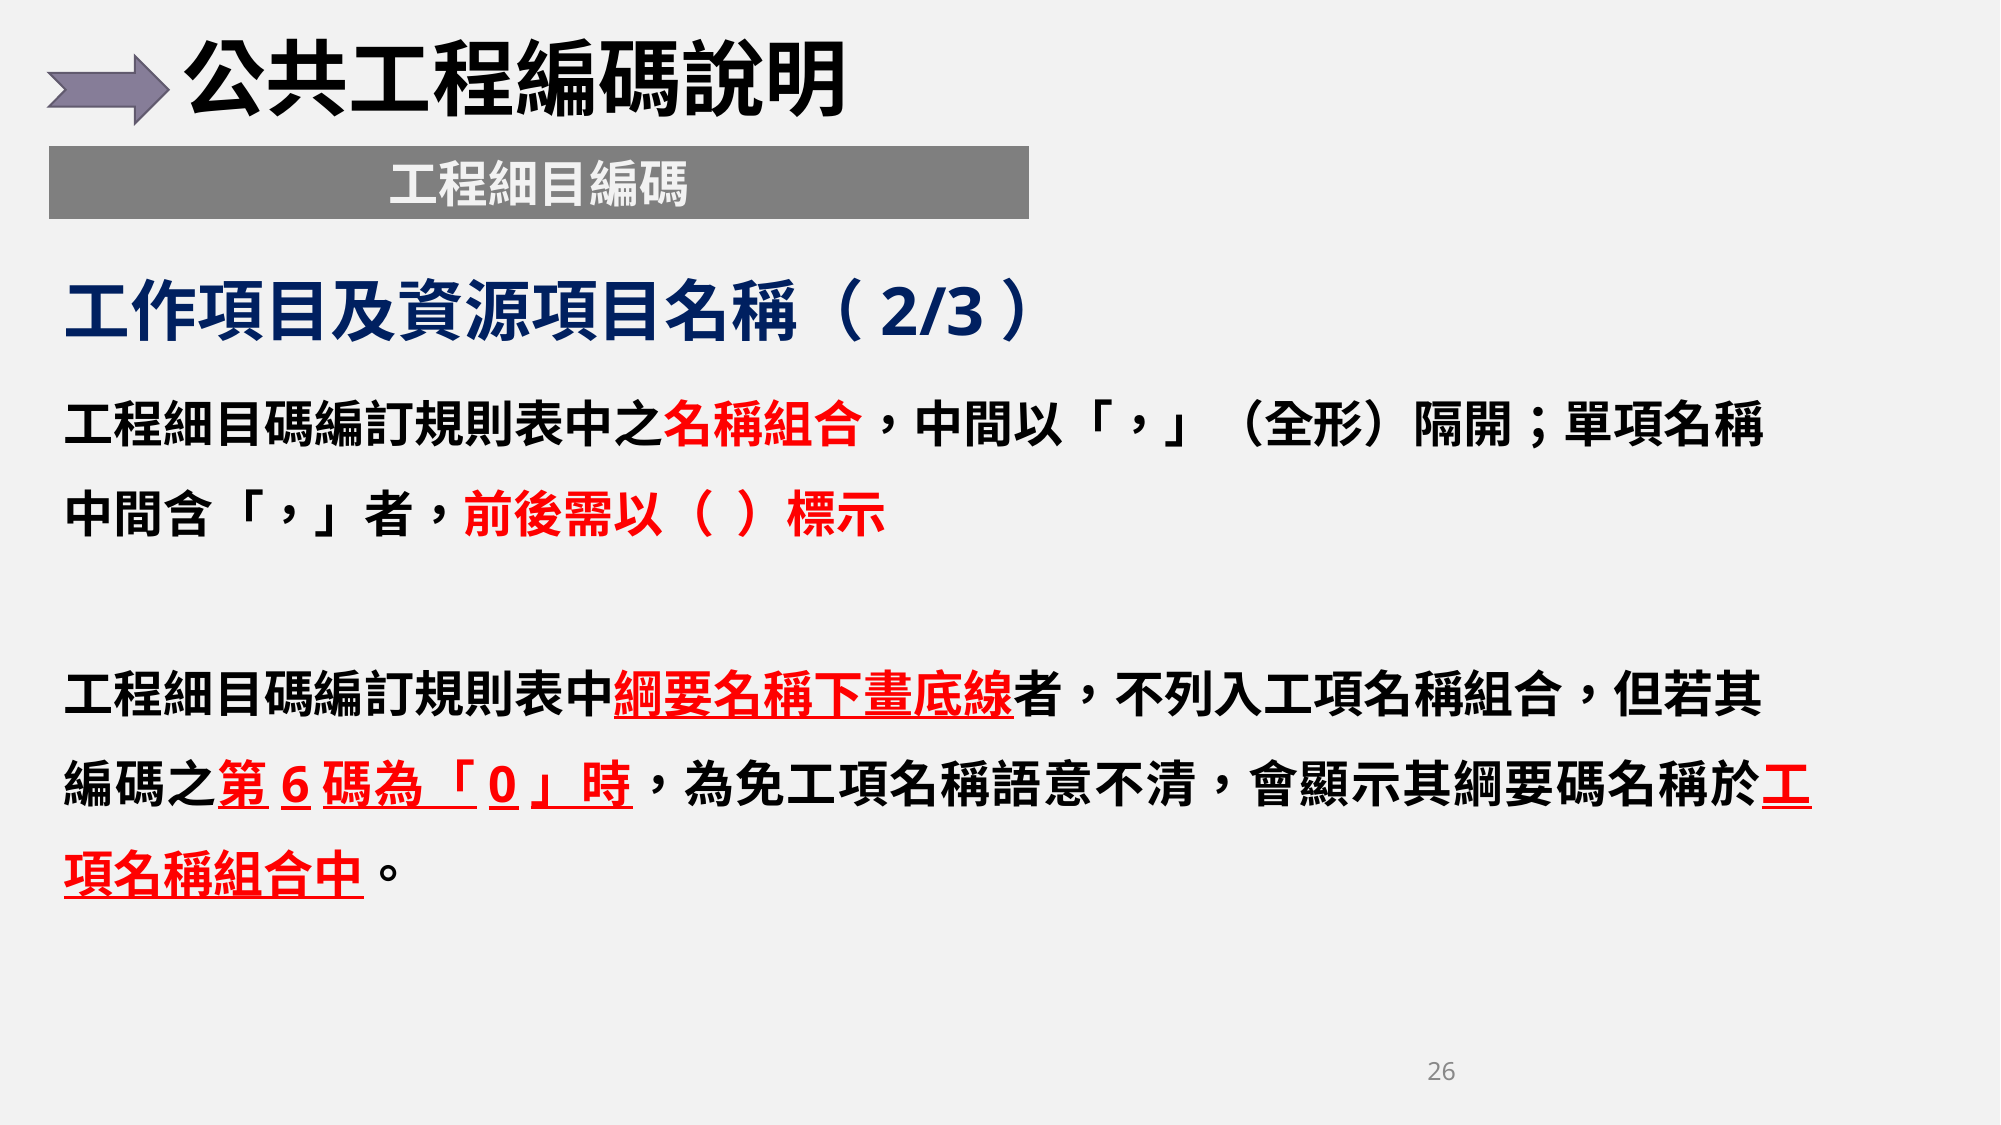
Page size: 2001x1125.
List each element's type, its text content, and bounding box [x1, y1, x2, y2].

text_box 26 [1412, 1042, 1863, 1103]
text_box 工作項目及資源項目名稱（2/3） [48, 221, 1318, 358]
text_box 工程細目編碼 [49, 146, 1029, 219]
text_box 工程細目碼編訂規則表中之名稱組合，中間以「，」（全形）隔開；單項名稱中間含「，」者，前後需以（ ）標示 工程細目碼編訂規則表中綱要名稱下畫底線者，不列入工項名稱組合，但若其編碼之第6碼為「0」時，為免工項名稱語意不清，會顯示其綱要碼名稱於工項名稱組合中。 [49, 355, 1827, 910]
text_box 公共工程編碼說明 [167, 18, 1375, 135]
text_box [48, 55, 167, 124]
